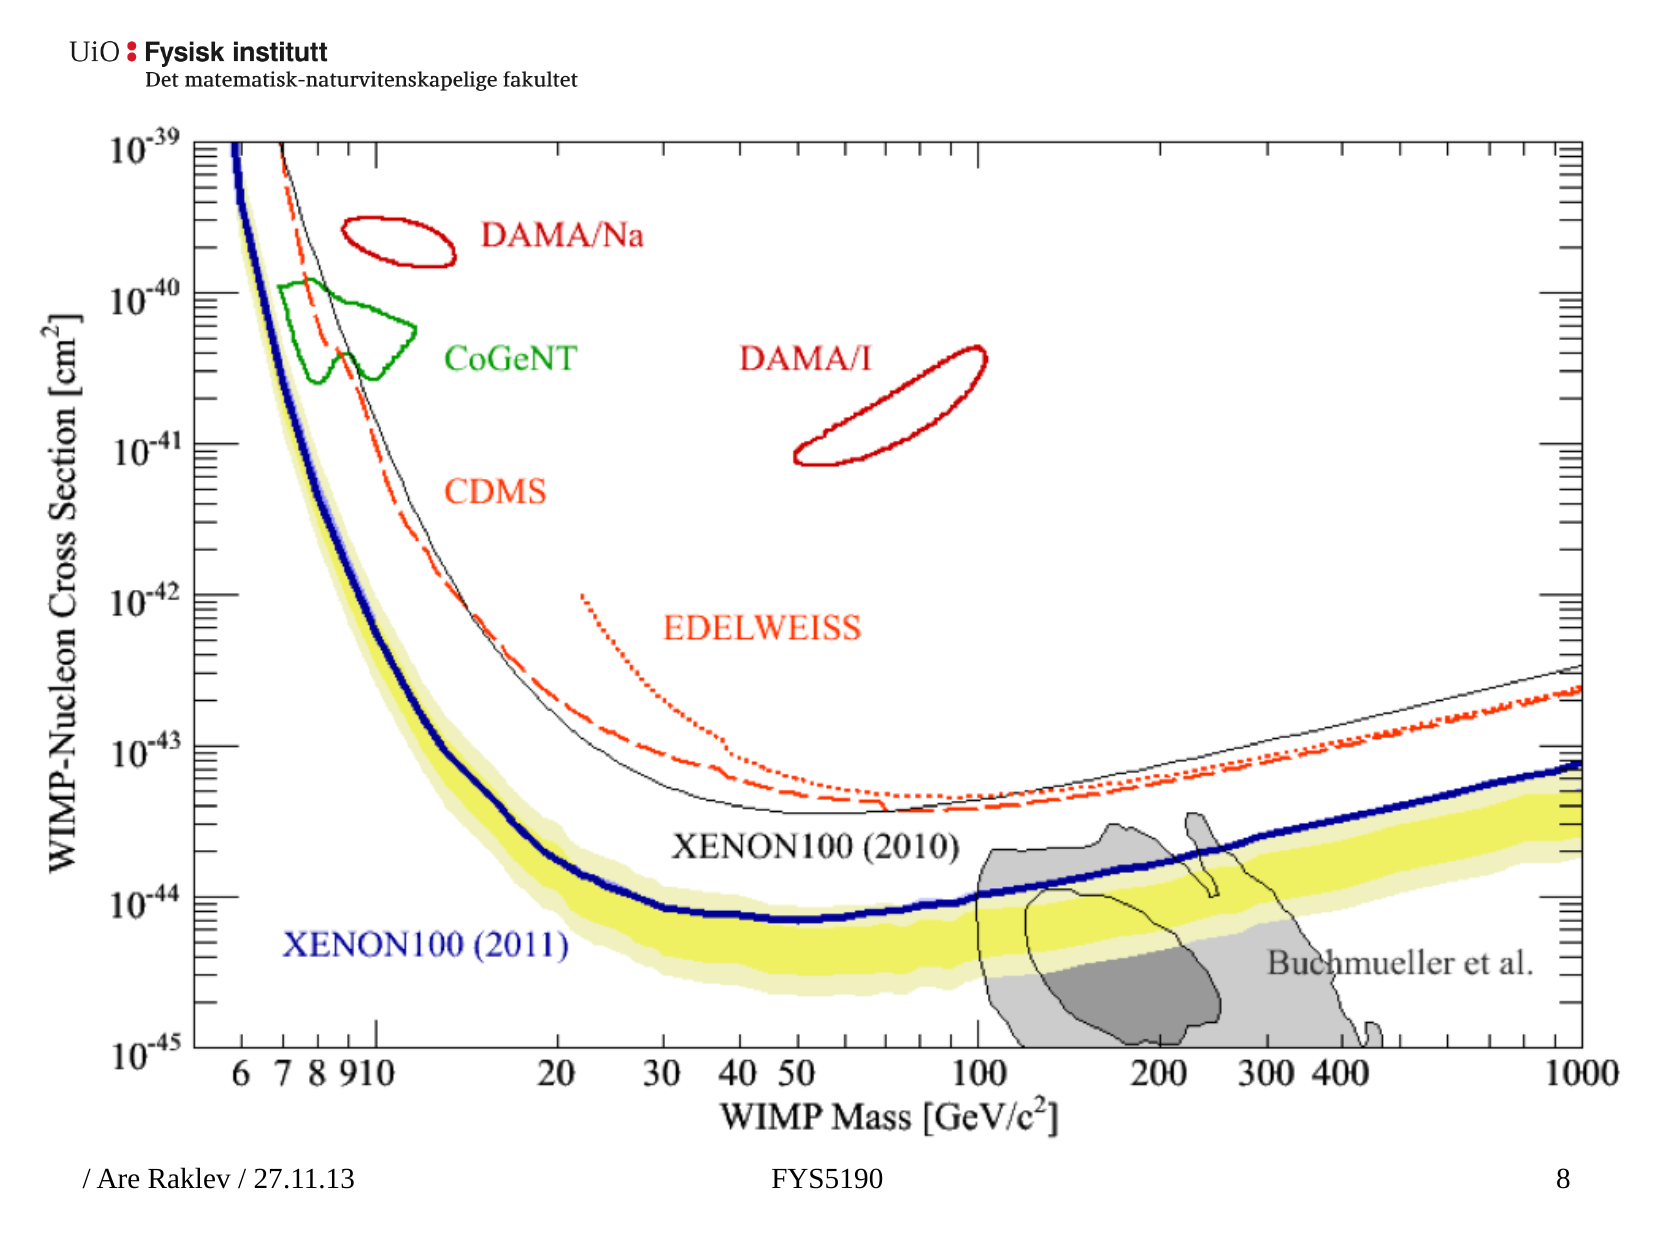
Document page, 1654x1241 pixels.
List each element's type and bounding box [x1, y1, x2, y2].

picture [68, 37, 581, 93]
picture [13, 110, 1631, 1152]
